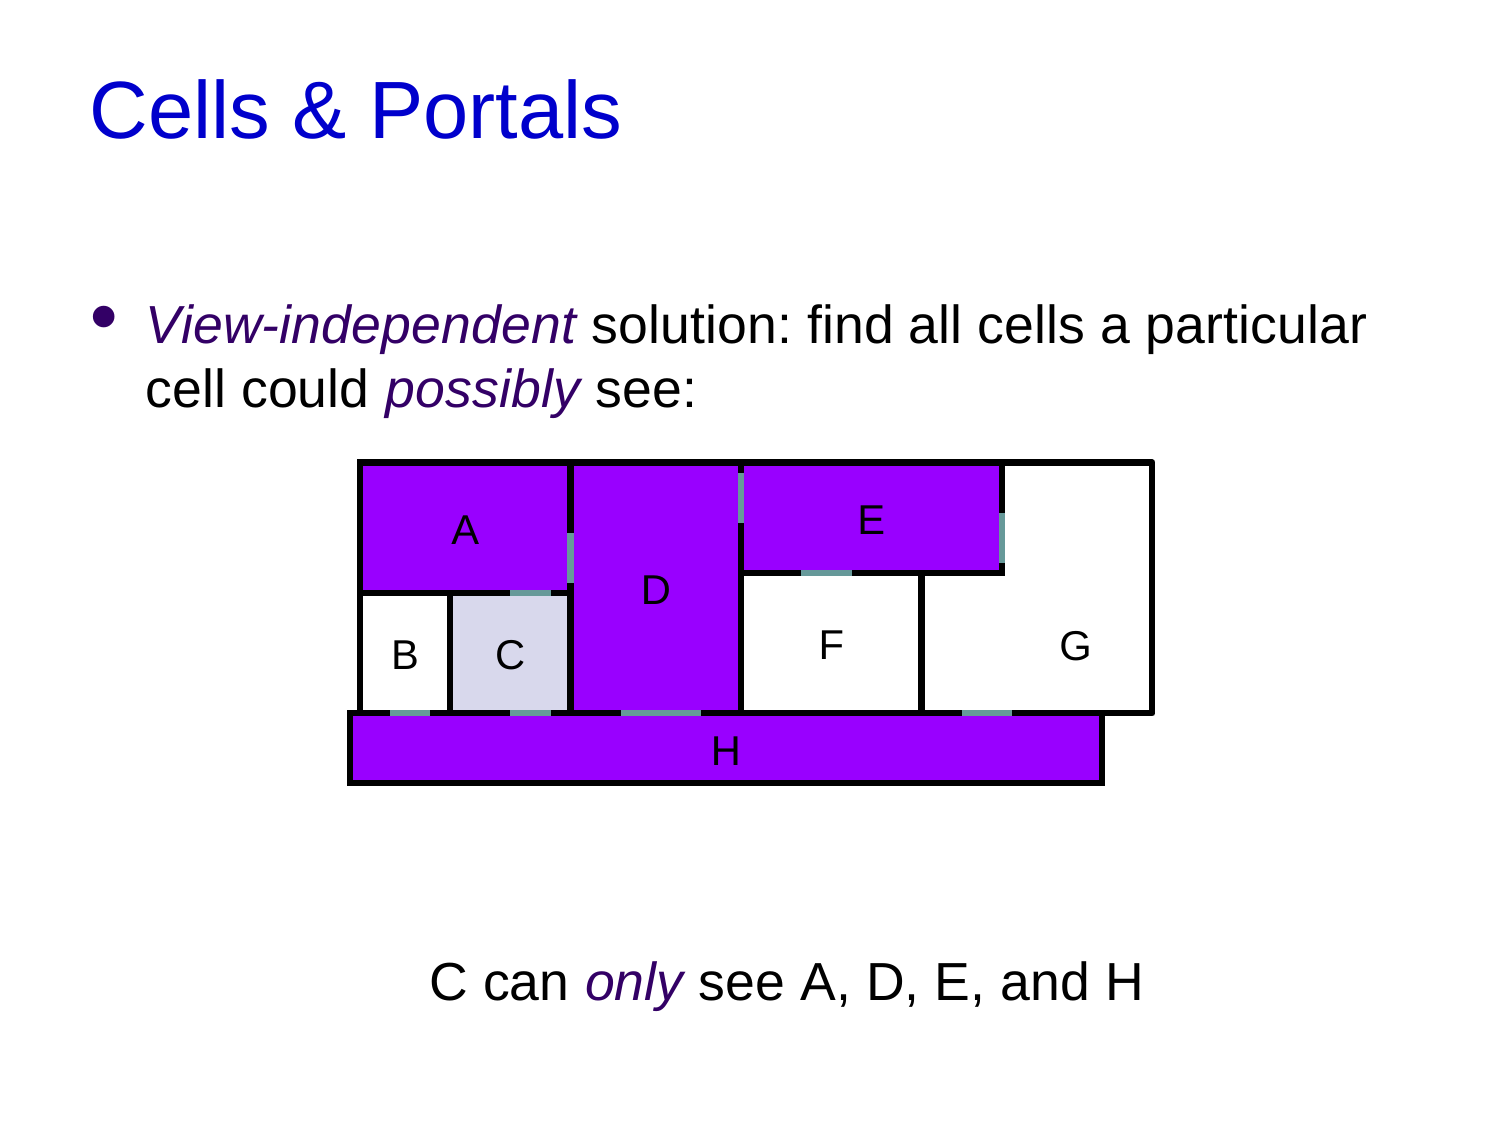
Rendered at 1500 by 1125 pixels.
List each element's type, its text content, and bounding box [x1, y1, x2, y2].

text_box B [360, 593, 451, 713]
text_box A [360, 462, 570, 593]
text_box D [570, 462, 742, 713]
text_box C [451, 593, 570, 713]
title Cells & Portals [74, 20, 1313, 163]
text_box G [1044, 610, 1107, 677]
text_box F [742, 573, 918, 713]
text_box H [349, 713, 1103, 784]
list View-independent solution: find all cells a particular cell could possibly see: C can only see A, D, E, and H [75, 282, 1426, 1027]
text_box E [741, 462, 1002, 573]
